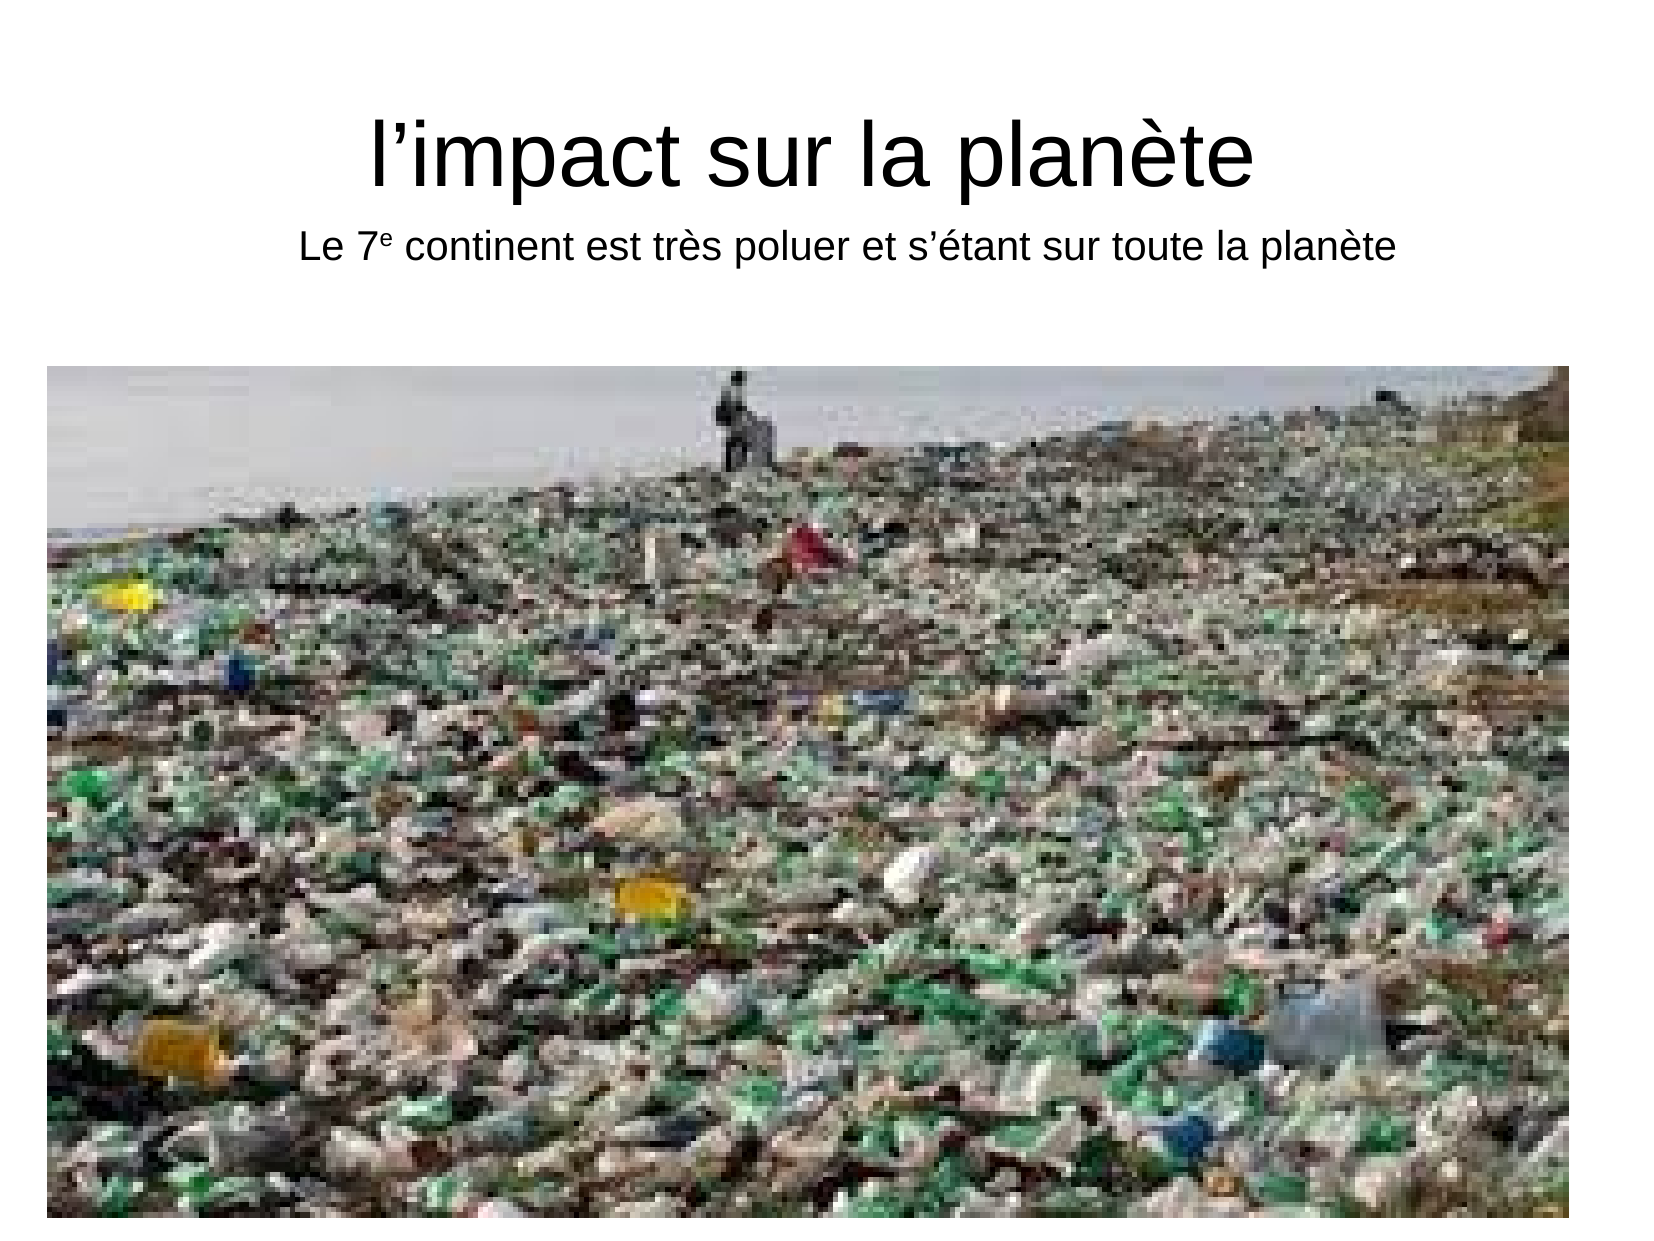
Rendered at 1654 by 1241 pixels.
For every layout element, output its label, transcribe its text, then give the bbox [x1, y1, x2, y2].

title l’impact sur la planète [82, 49, 1571, 257]
picture [47, 366, 1569, 1218]
text_box Le 7e continent est très poluer et s’étant sur toute la planète [283, 212, 1442, 322]
